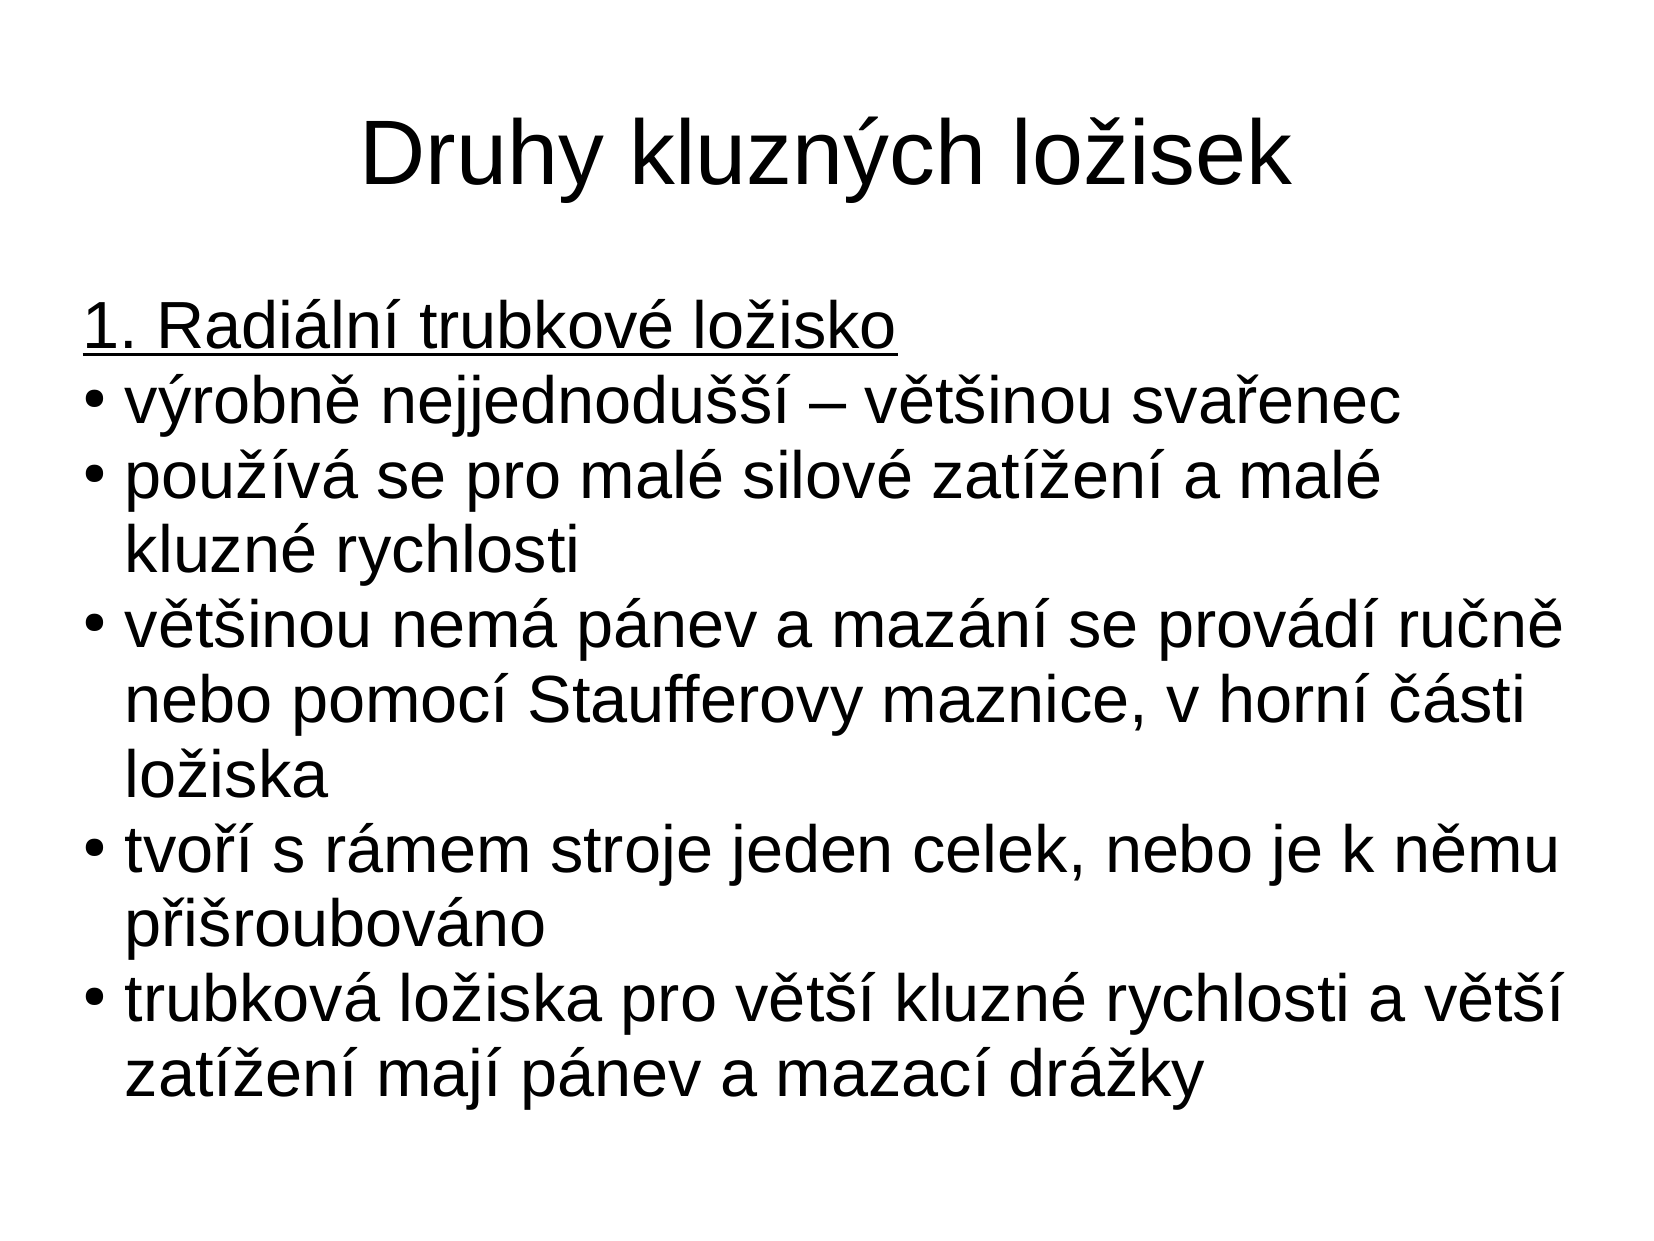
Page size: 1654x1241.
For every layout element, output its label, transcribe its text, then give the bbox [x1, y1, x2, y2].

title Druhy kluzných ložisek [82, 56, 1571, 250]
subtitle 1. Radiální trubkové ložisko výrobně nejjednodušší – většinou svařenec používá se pro malé silové zatížení a malé kluzné rychlosti většinou nemá pánev a mazání se provádí ručně nebo pomocí Staufferovy maznice, v horní části ložiska tvoří s rámem stroje jeden celek, nebo je k němu přišroubováno trubková ložiska pro větší kluzné rychlosti a větší zatížení mají pánev a mazací drážky [82, 288, 1571, 1111]
